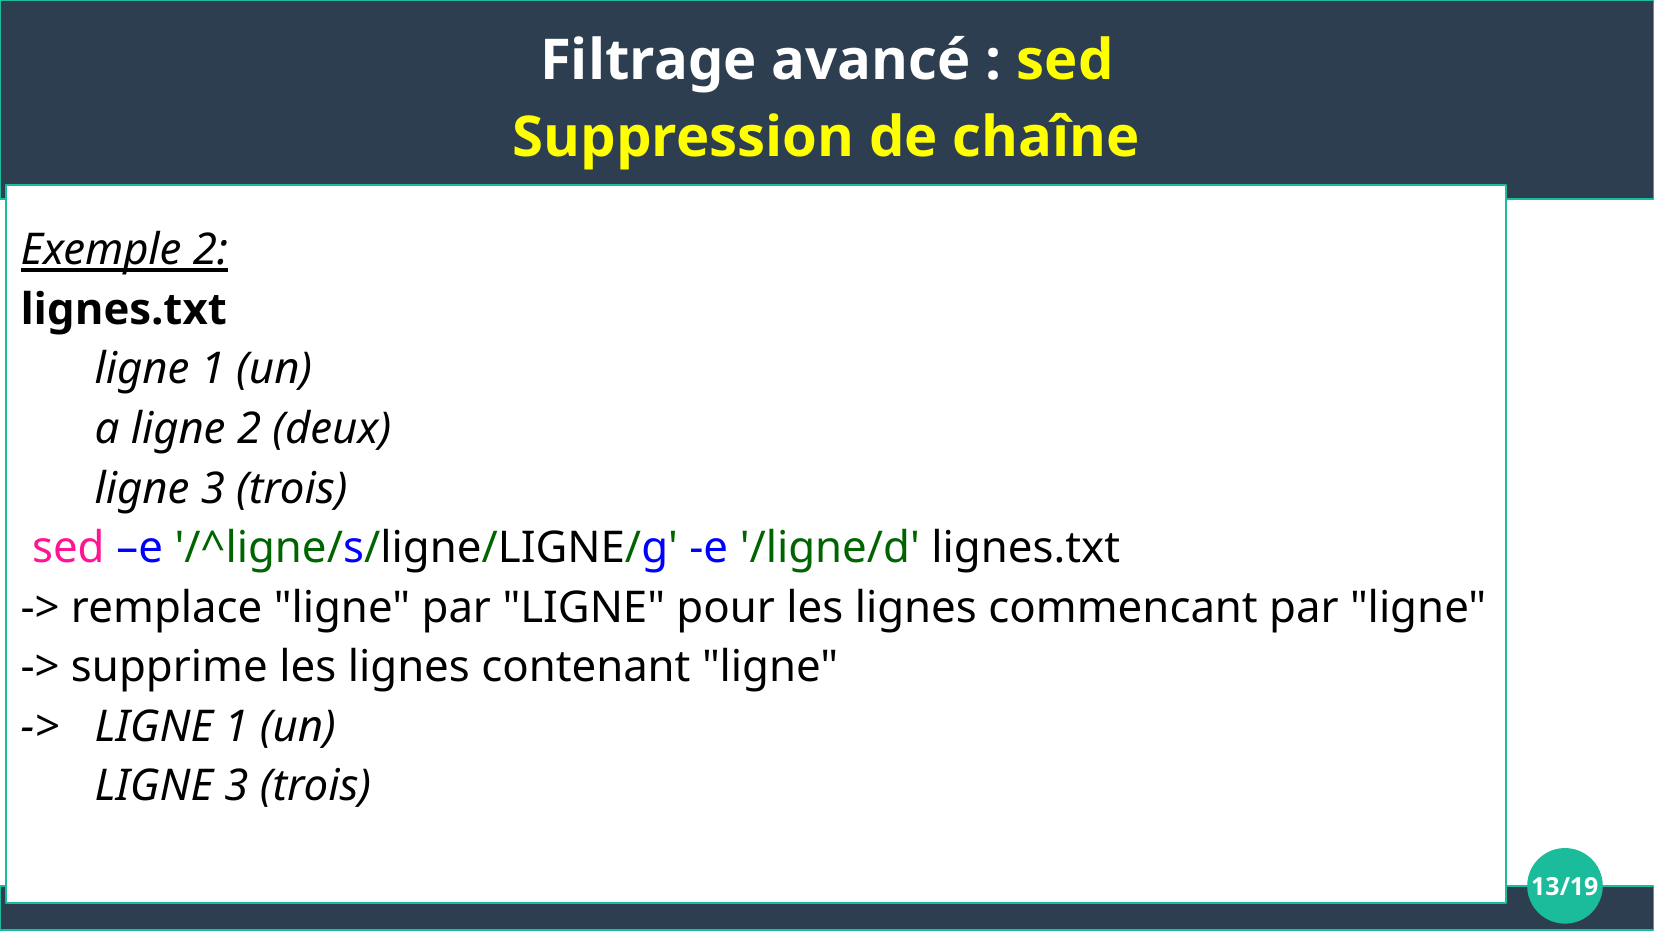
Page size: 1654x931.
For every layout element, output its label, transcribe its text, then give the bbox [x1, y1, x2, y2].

title Filtrage avancé : sed Suppression de chaîne [59, 37, 1595, 155]
text_box Exemple 2: lignes.txt ligne 1 (un) a ligne 2 (deux) ligne 3 (trois) sed –e '/^ligne/s/ligne/LIGNE/g' -e '/ligne/d' lignes.txt -> remplace "ligne" par "LIGNE" pour les lignes commencant par "ligne" -> supprime les lignes contenant "ligne" -> LIGNE 1 (un) LIGNE 3 (trois) [5, 185, 1506, 904]
